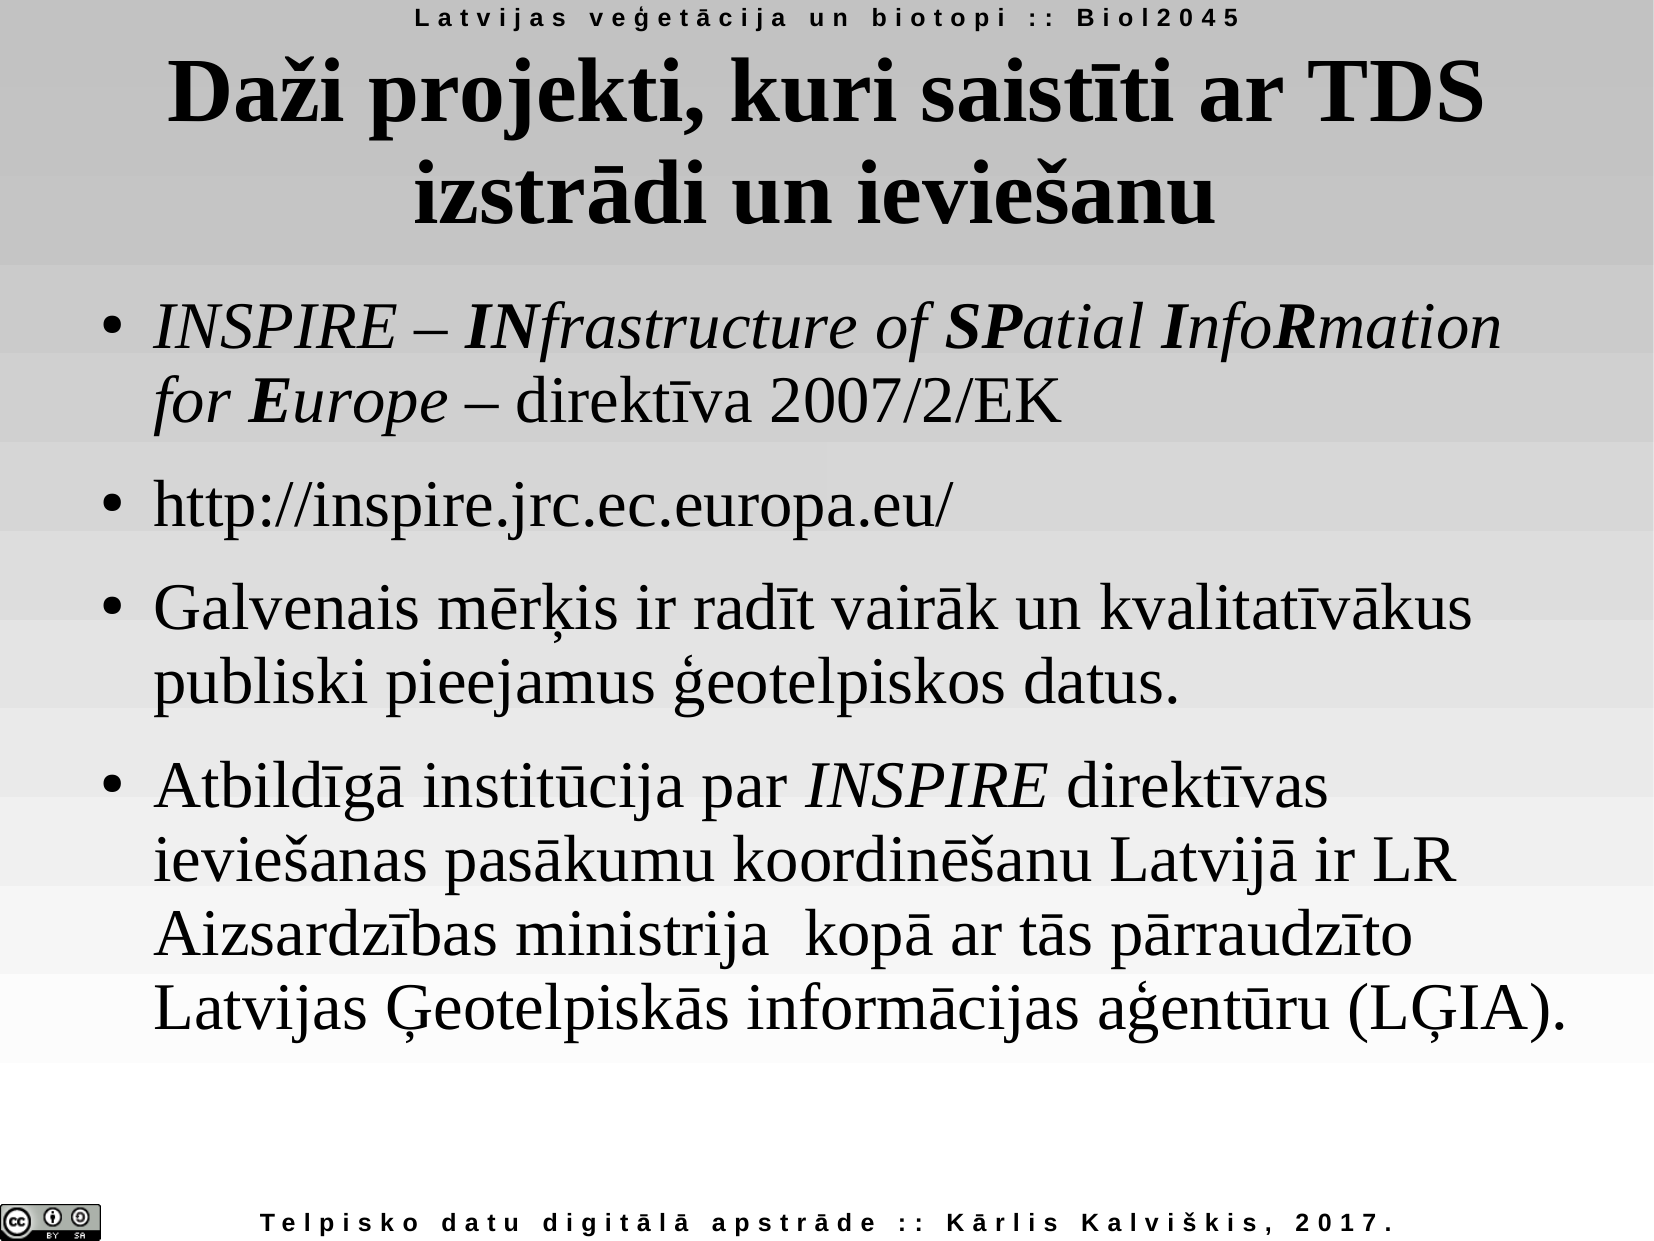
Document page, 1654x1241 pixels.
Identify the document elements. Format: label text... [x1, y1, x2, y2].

list INSPIRE – INfrastructure of SPatial InfoRmation for Europe – direktīva 2007/2/EK http://inspire.jrc.ec.europa.eu/ Galvenais mērķis ir radīt vairāk un kvalitatīvākus publiski pieejamus ģeotelpiskos datus. Atbildīgā institūcija par INSPIRE direktīvas ieviešanas pasākumu koordinēšanu Latvijā ir LR Aizsardzības ministrija kopā ar tās pārraudzīto Latvijas Ģeotelpiskās informācijas aģentūru (LĢIA). [82, 289, 1571, 1113]
picture [0, 0, 1654, 1241]
title Daži projekti, kuri saistīti ar TDS izstrādi un ieviešanu [59, 37, 1596, 246]
